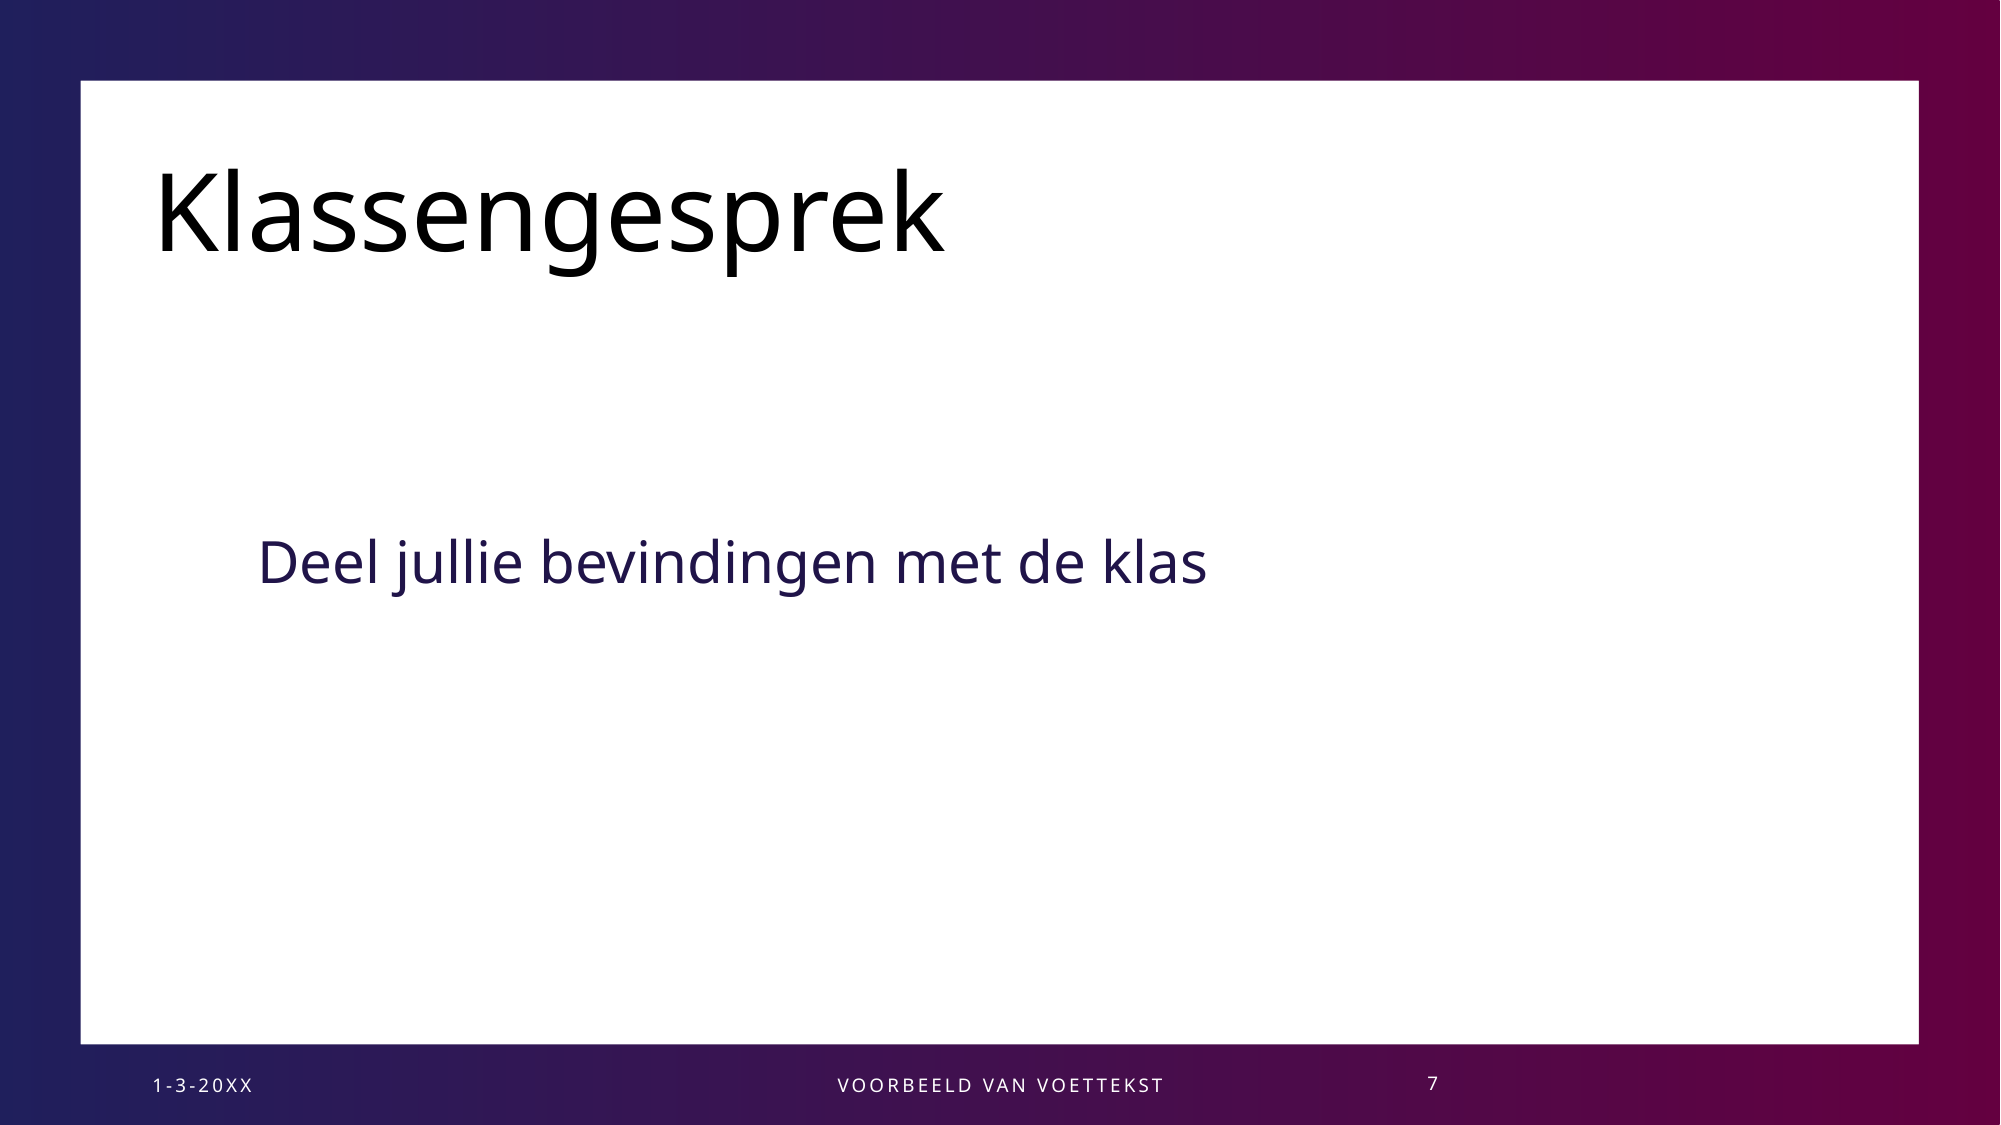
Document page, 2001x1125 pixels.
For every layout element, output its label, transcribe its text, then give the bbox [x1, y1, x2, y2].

text_box [1412, 1054, 1863, 1115]
title Klassengesprek [137, 149, 1121, 614]
list Deel jullie bevindingen met de klas [242, 511, 1809, 976]
text_box VOORBEELD VAN VOETTEKST [662, 1054, 1338, 1115]
text_box 1-3-20XX [137, 1054, 588, 1115]
